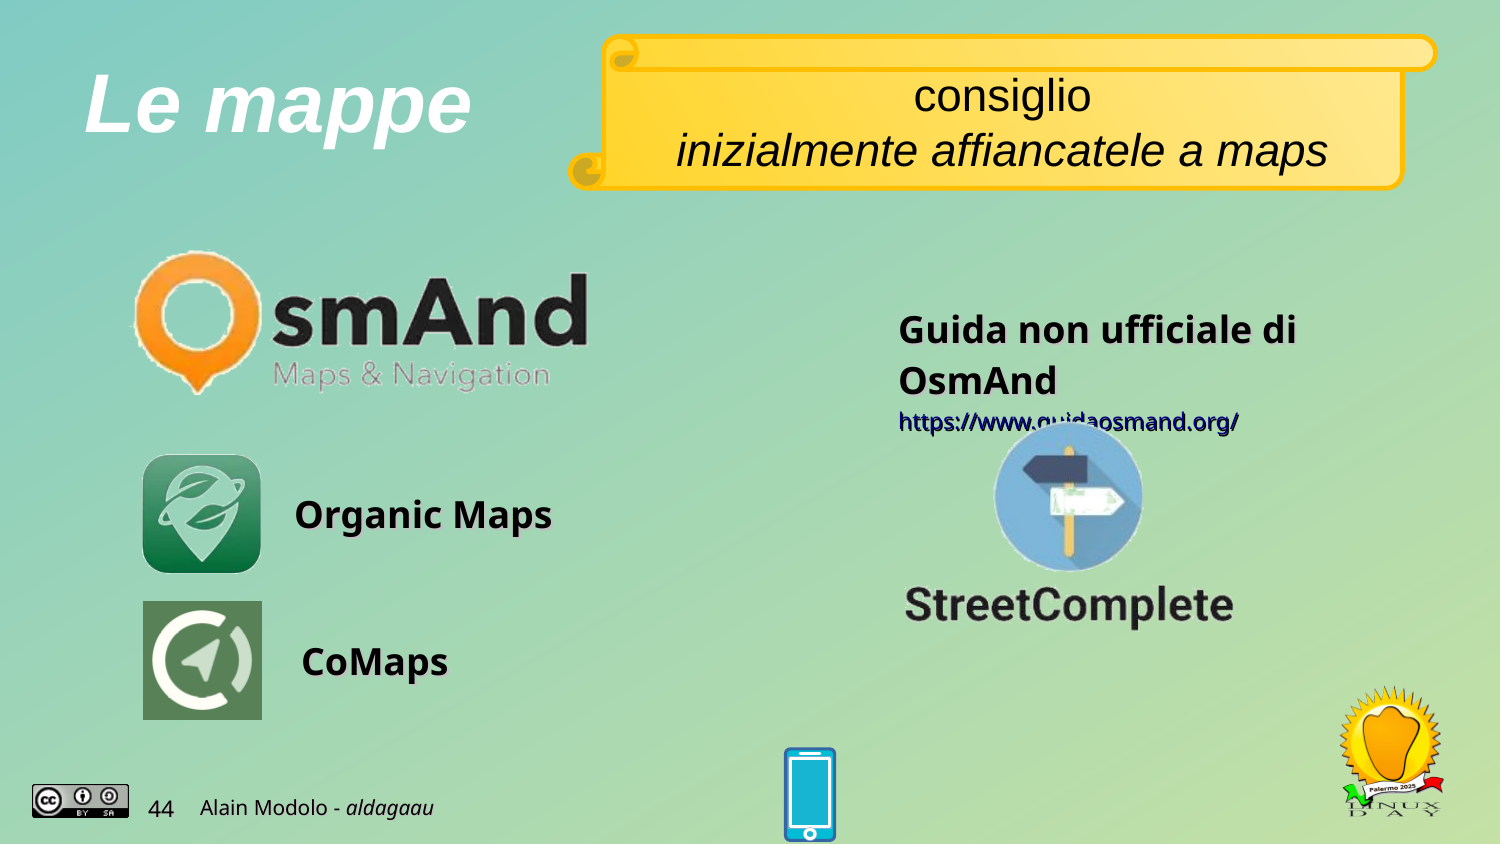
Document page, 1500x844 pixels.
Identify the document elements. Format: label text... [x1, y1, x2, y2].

picture [32, 784, 129, 818]
text_box consiglio inizialmente affiancatele a maps [589, 36, 1436, 189]
text_box Le mappe [25, 1, 532, 206]
text_box Guida non ufficiale di OsmAnd https://www.guidaosmand.org/ [883, 296, 1473, 421]
picture [1233, 670, 1500, 844]
picture [142, 454, 262, 574]
picture [905, 421, 1237, 632]
picture [129, 249, 589, 395]
picture [143, 601, 262, 720]
text_box [785, 748, 835, 841]
